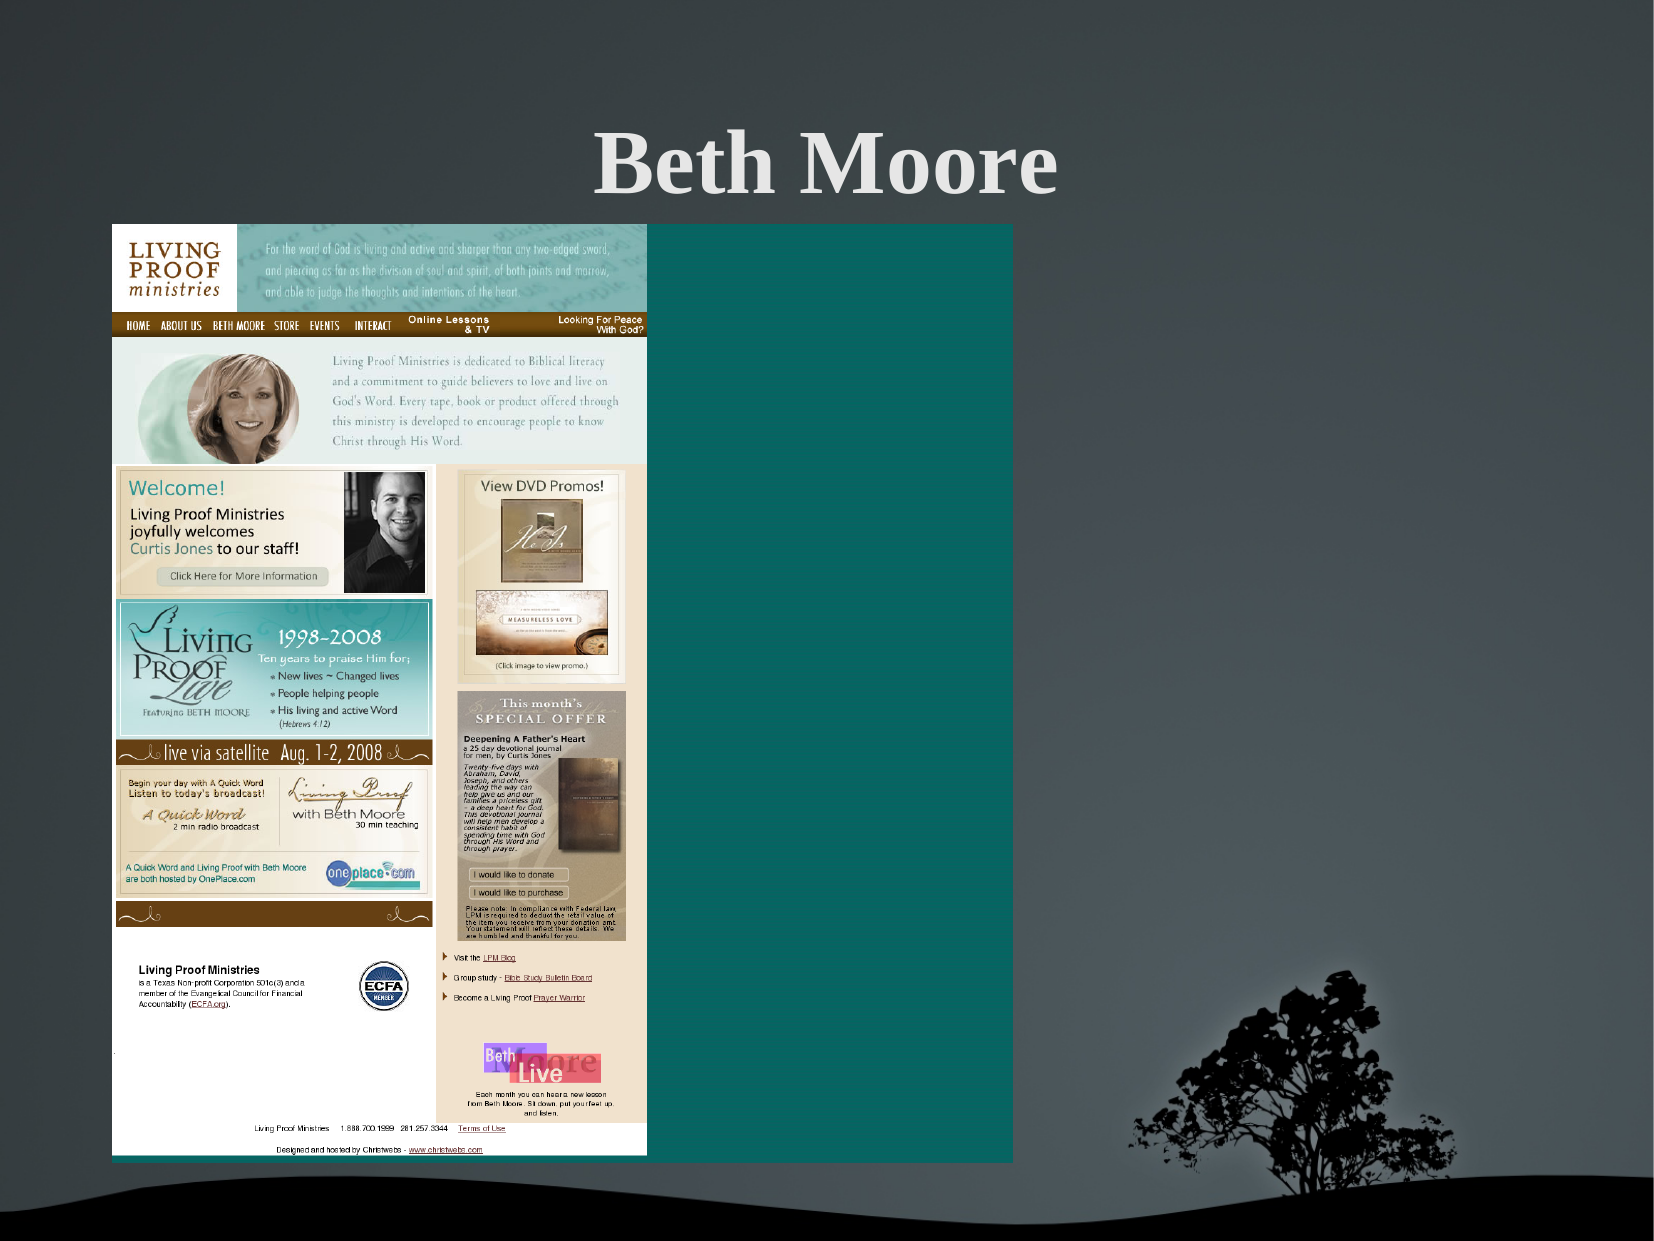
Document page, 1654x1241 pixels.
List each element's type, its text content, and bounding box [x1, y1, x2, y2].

title Beth Moore [82, 75, 1571, 250]
picture [0, 0, 1654, 1241]
